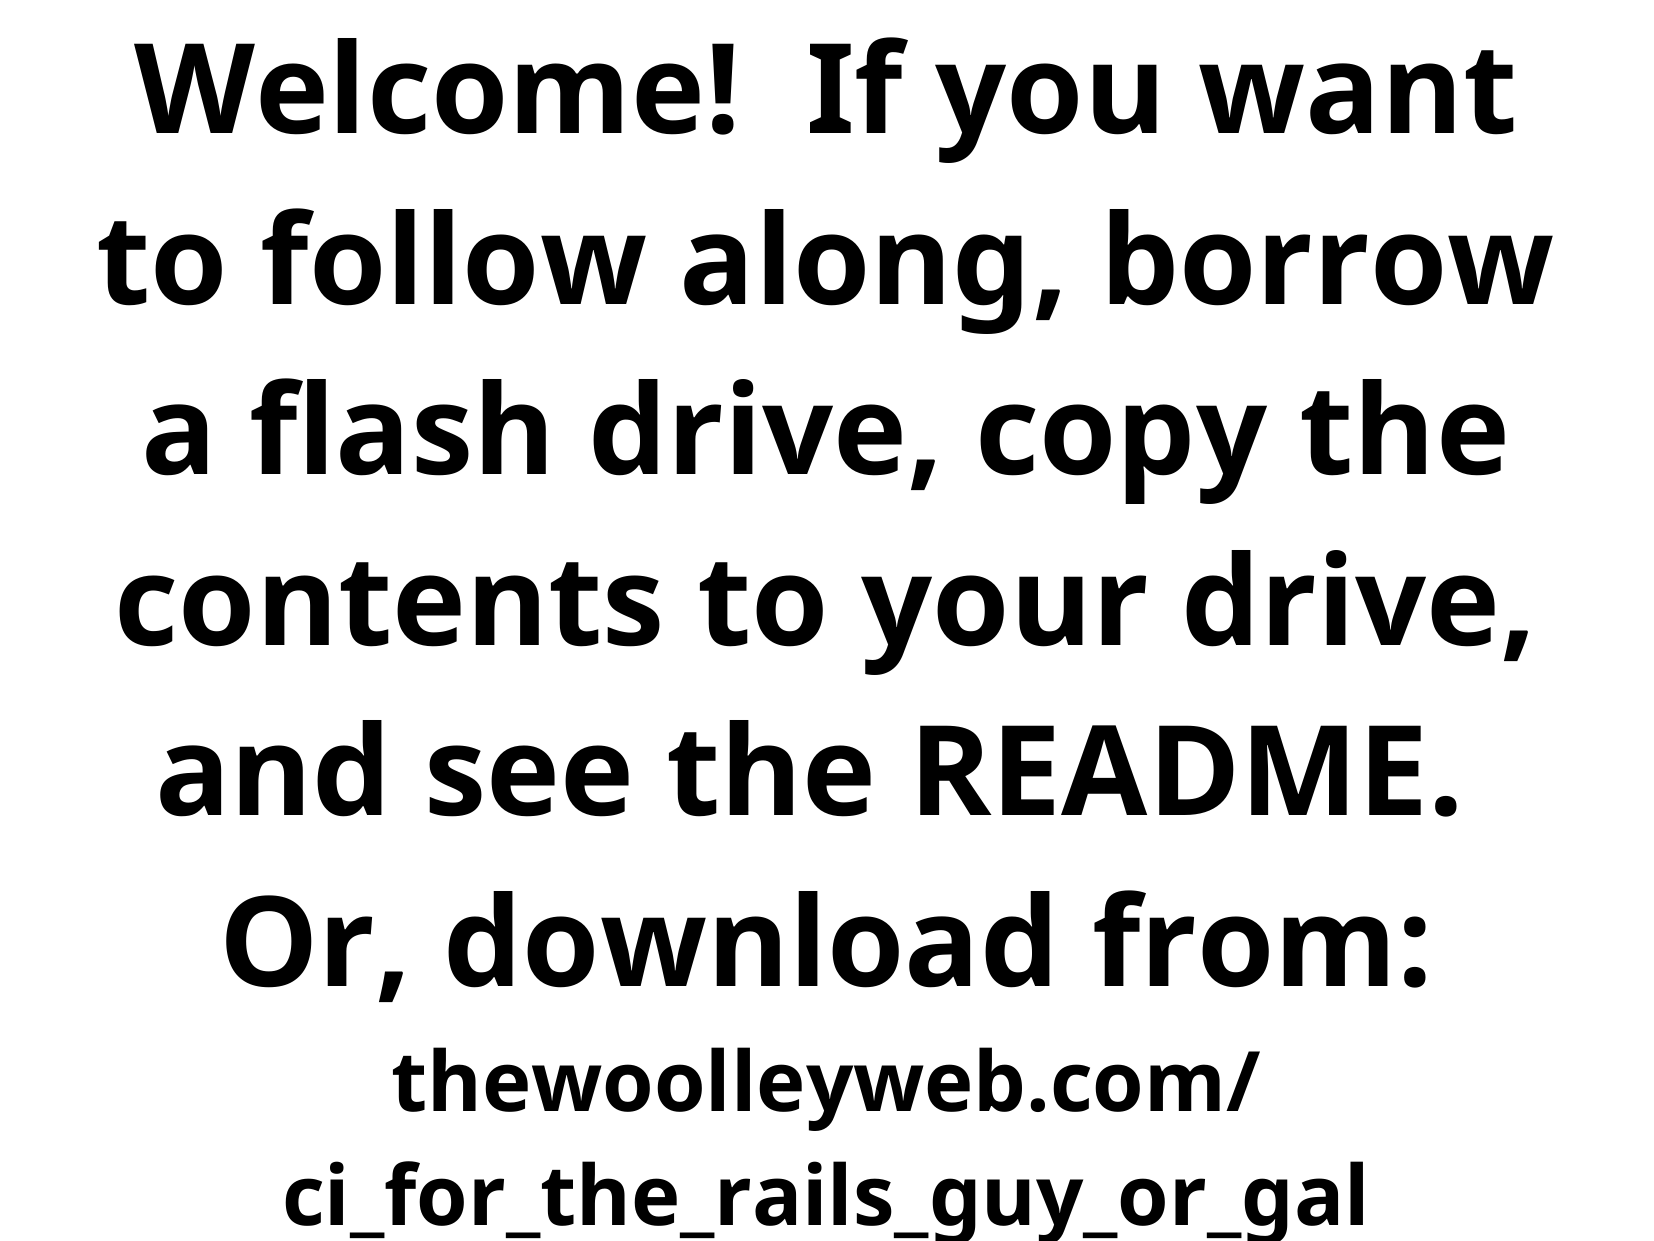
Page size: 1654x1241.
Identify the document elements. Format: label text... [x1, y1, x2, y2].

title Welcome! If you want to follow along, borrow a flash drive, copy the contents to your drive, and see the README. Or, download from: thewoolleyweb.com/ ci_for_the_rails_guy_or_gal [82, 49, 1571, 1201]
